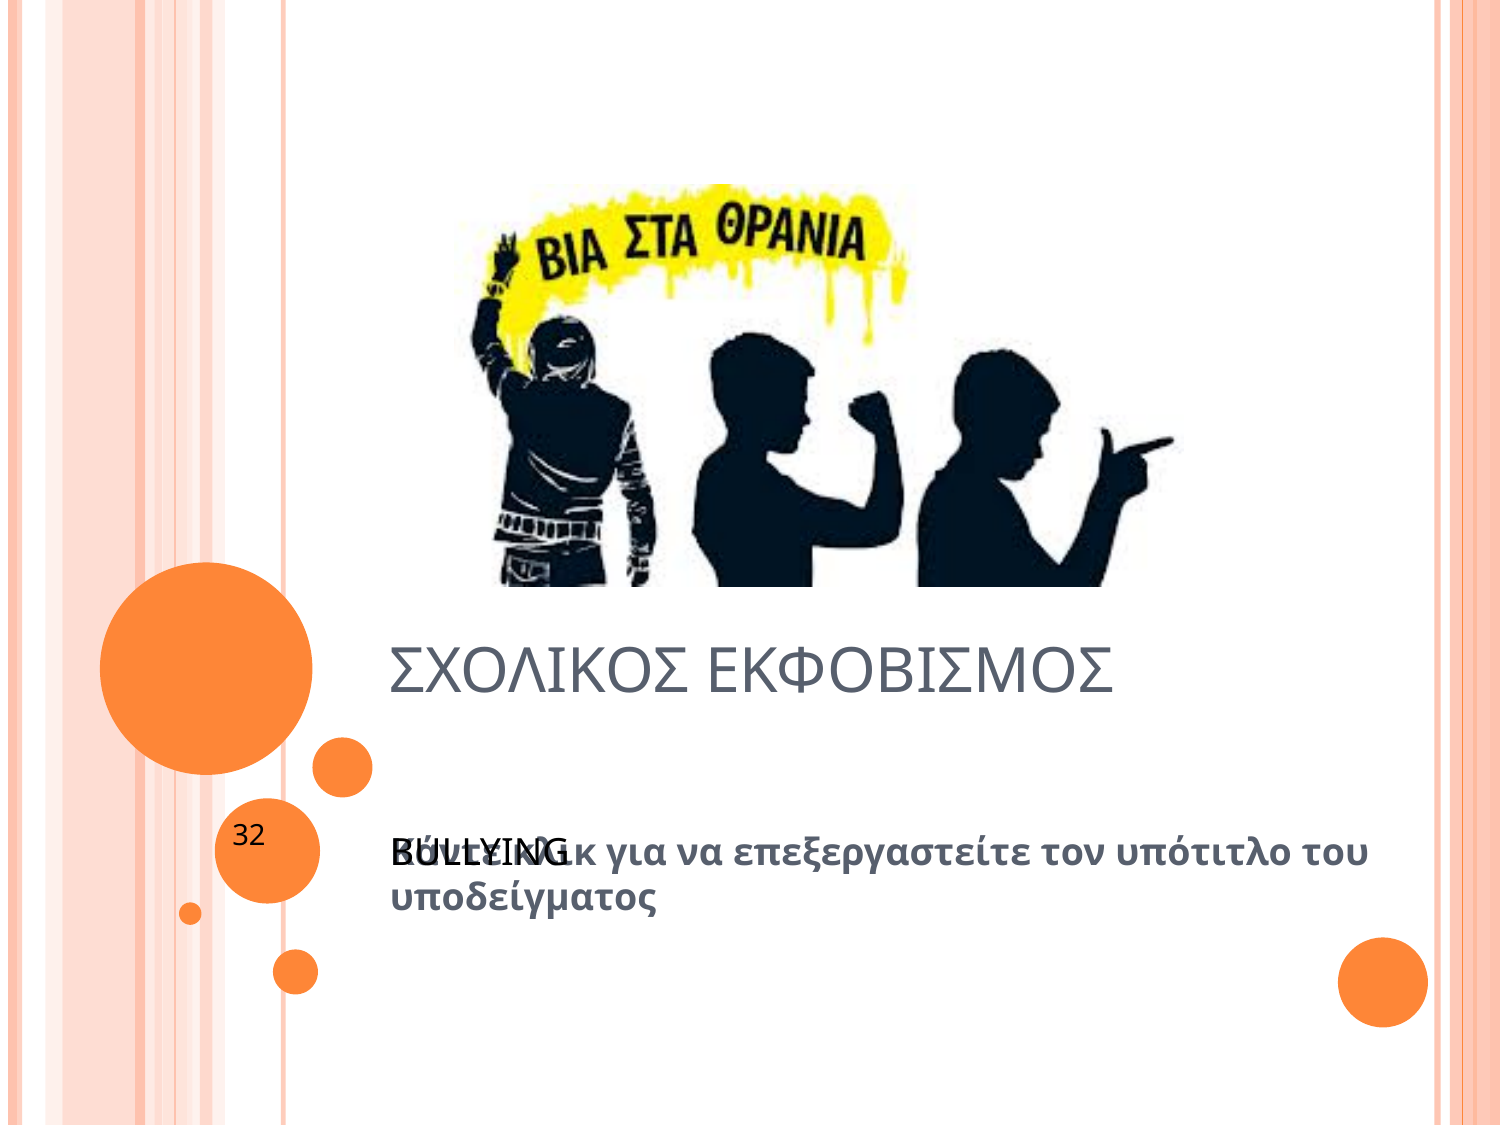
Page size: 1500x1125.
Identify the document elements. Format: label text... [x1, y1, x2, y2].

title ΣΧΟΛΙΚΟΣ ΕΚΦΟΒΙΣΜΟΣ [375, 512, 1388, 820]
text_box BULLYING [375, 820, 1388, 1046]
slide_number <αριθμός> [217, 808, 318, 894]
picture [454, 184, 1184, 587]
